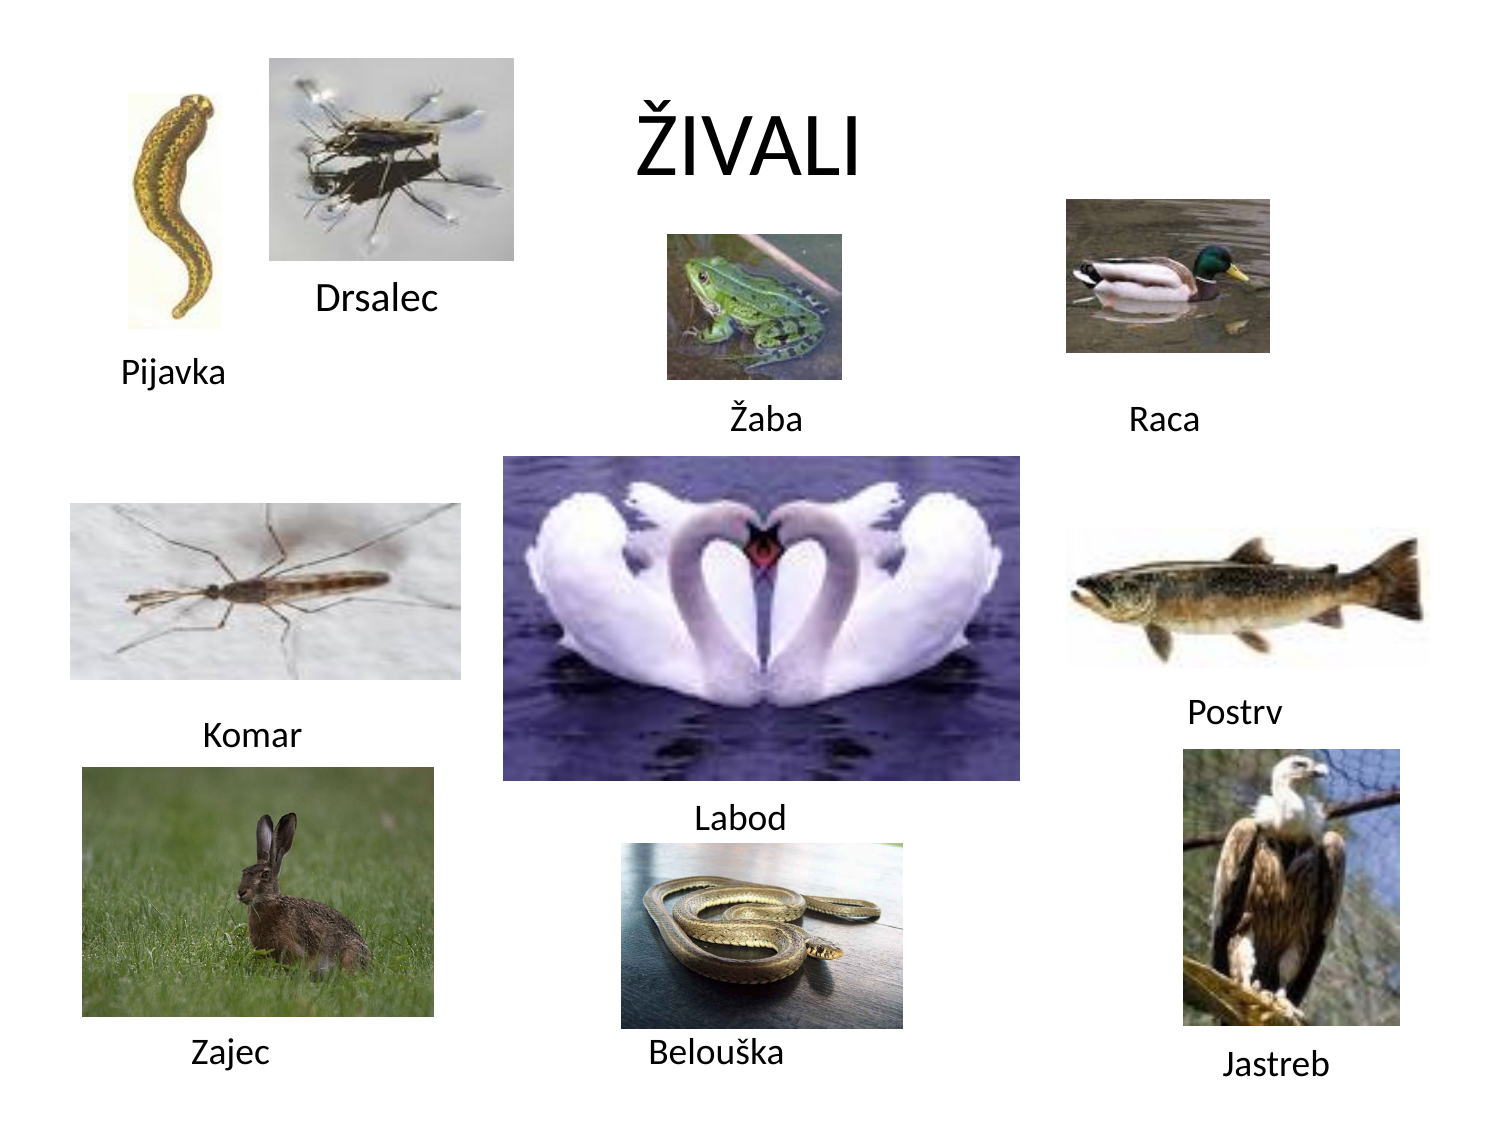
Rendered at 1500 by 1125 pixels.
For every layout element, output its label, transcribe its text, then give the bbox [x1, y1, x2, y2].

picture [82, 767, 434, 1017]
text_box Jastreb [1207, 1031, 1346, 1092]
text_box Žaba [715, 386, 827, 447]
picture [70, 503, 461, 680]
picture [667, 234, 842, 380]
text_box Pijavka [106, 339, 242, 400]
text_box Komar [188, 703, 318, 763]
picture [503, 456, 1020, 781]
text_box Belouška [633, 1029, 800, 1080]
picture [128, 93, 222, 329]
list Drsalec [75, 262, 1425, 1005]
title ŽIVALI [75, 45, 1425, 233]
picture [269, 58, 514, 261]
text_box Raca [1113, 386, 1216, 447]
text_box Labod [679, 785, 821, 843]
text_box Postrv [1172, 679, 1298, 740]
picture [621, 843, 903, 1029]
text_box Zajec [176, 1019, 286, 1080]
picture [1066, 527, 1430, 668]
picture [1183, 749, 1400, 1026]
picture [1066, 199, 1270, 353]
